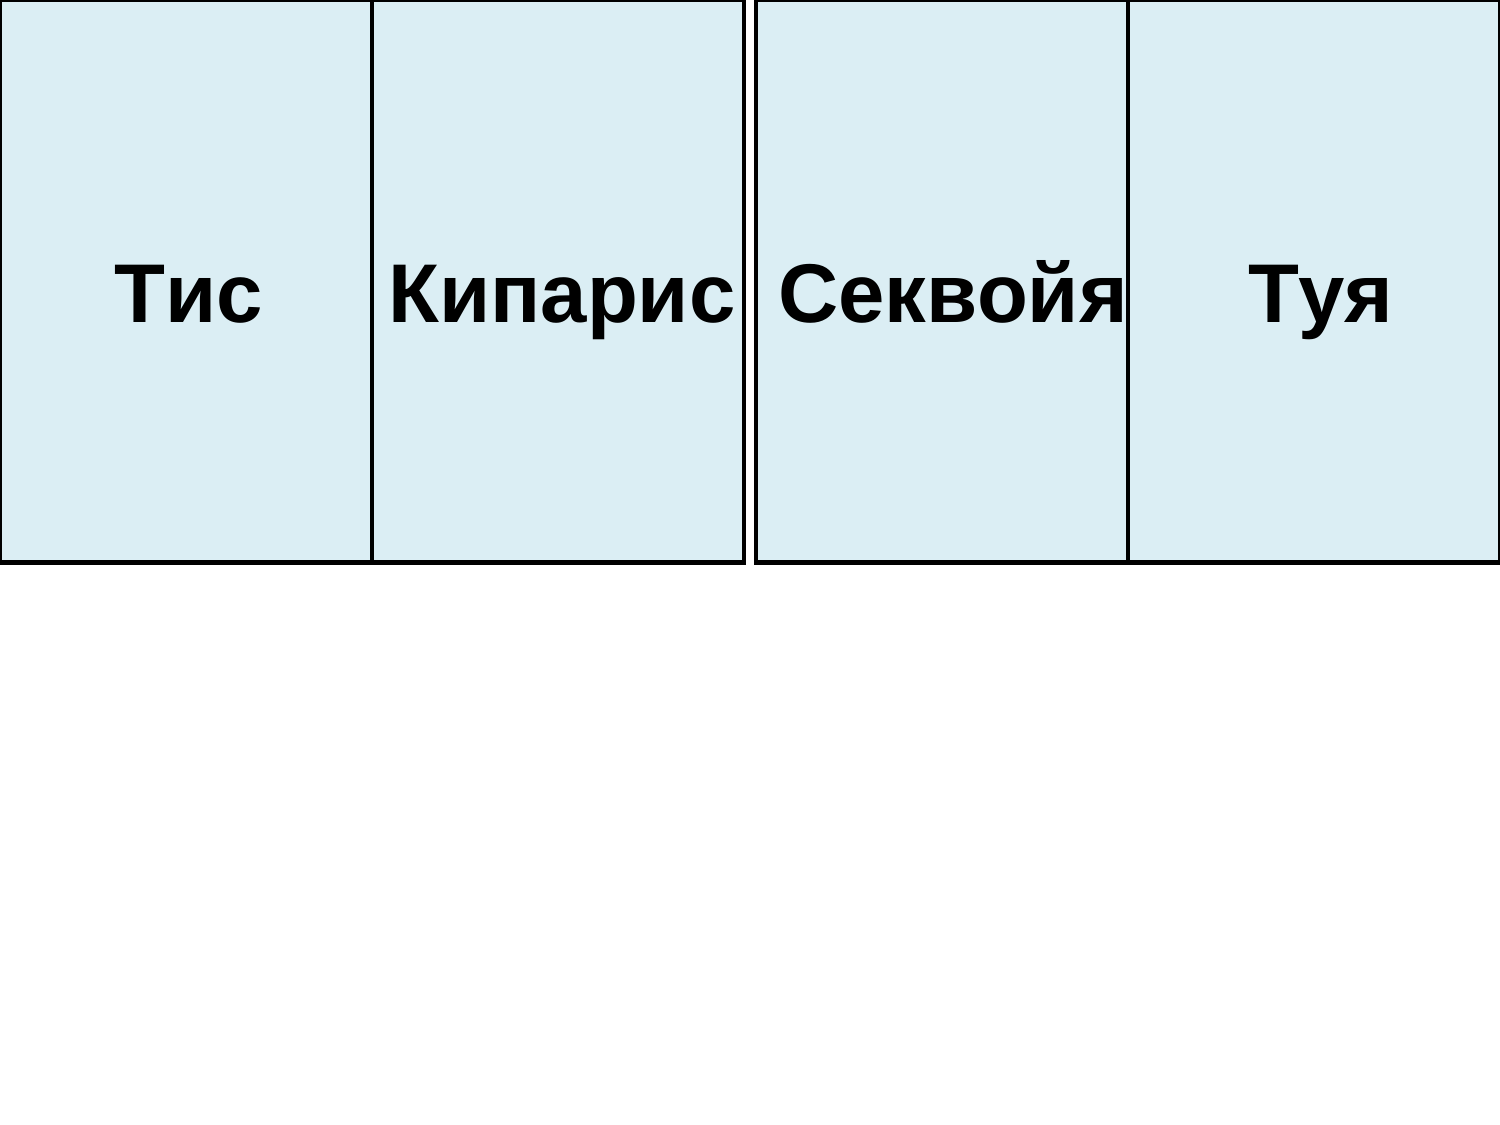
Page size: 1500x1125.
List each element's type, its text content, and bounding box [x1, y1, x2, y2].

text_box [0, 0, 745, 563]
text_box Тис [99, 231, 278, 348]
text_box Секвойя [763, 231, 1143, 348]
text_box Туя [1233, 231, 1409, 348]
text_box Кипарис [374, 231, 751, 348]
text_box [755, 0, 1500, 563]
